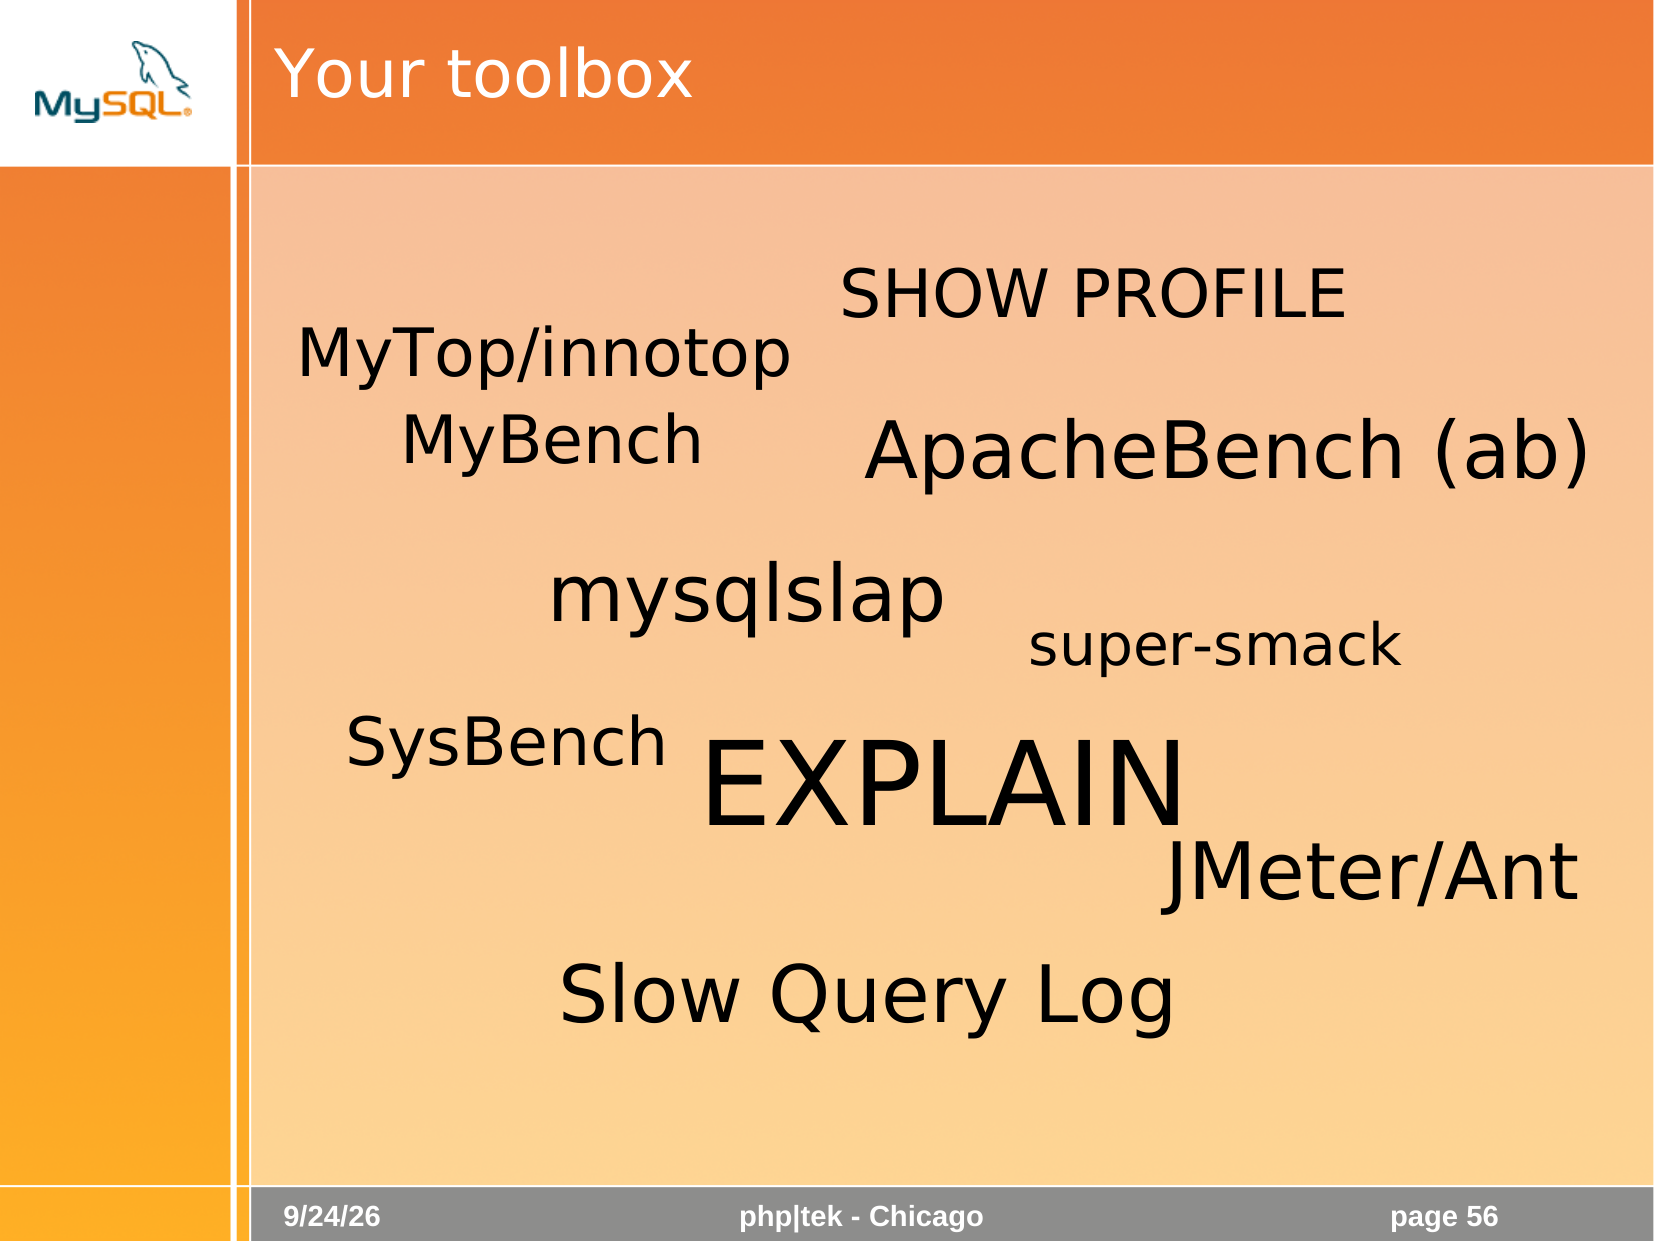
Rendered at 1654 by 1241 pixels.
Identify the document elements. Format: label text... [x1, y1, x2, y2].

text_box MyBench [385, 400, 721, 487]
text_box Slow Query Log [543, 941, 1193, 1049]
text_box super-smack [1014, 603, 1418, 687]
text_box EXPLAIN [684, 709, 1205, 861]
text_box SysBench [330, 696, 685, 790]
text_box ApacheBench (ab) [849, 397, 1608, 505]
text_box MyTop/innotop [281, 306, 808, 400]
text_box SHOW PROFILE [825, 247, 1364, 341]
picture [35, 41, 192, 123]
picture [0, 0, 1654, 1241]
text_box JMeter/Ant [1150, 818, 1596, 926]
text_box mysqlslap [532, 540, 963, 648]
title Your toolbox [274, 11, 1500, 137]
